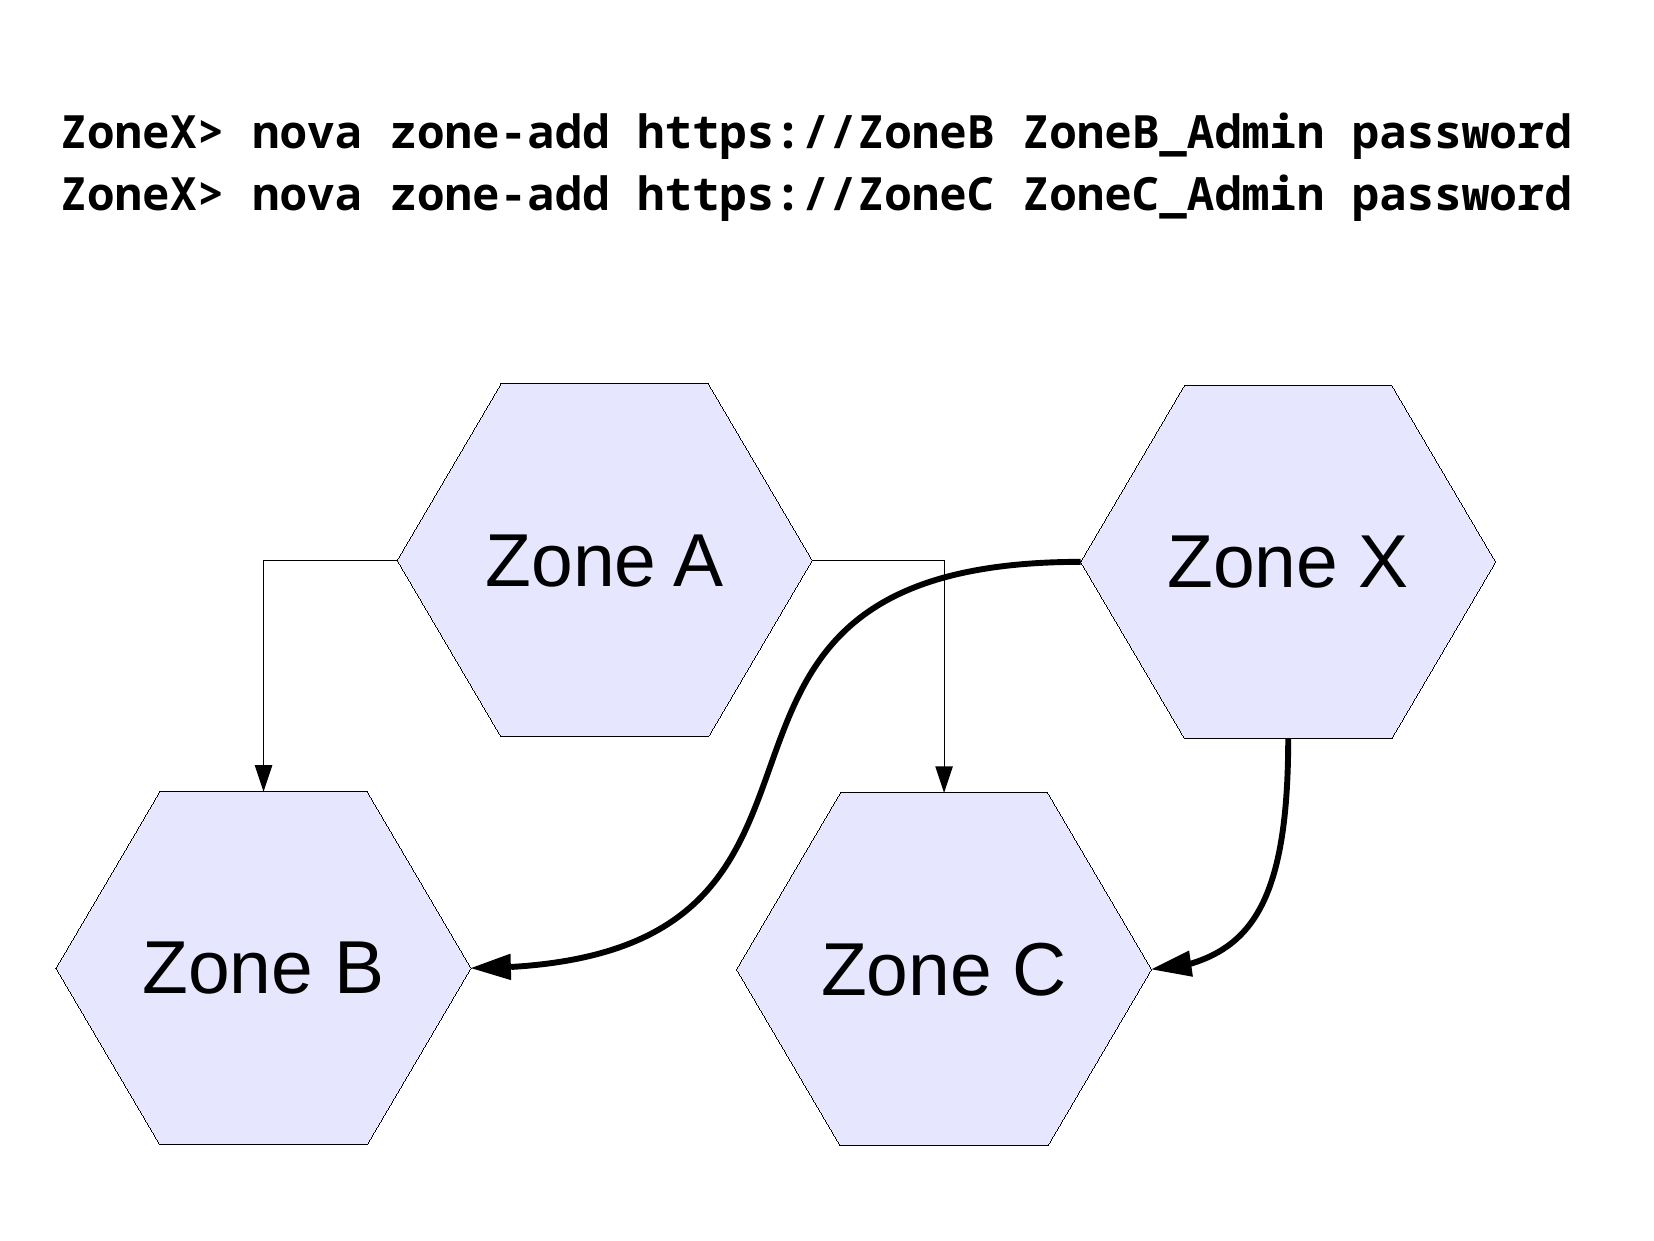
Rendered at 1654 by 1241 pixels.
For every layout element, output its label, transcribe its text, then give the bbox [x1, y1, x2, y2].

text_box ZoneX> nova zone-add https://ZoneB ZoneB_Admin password ZoneX> nova zone-add https://ZoneC ZoneC_Admin password [44, 91, 1587, 211]
text_box Zone B [55, 791, 471, 1145]
text_box Zone C [736, 792, 1152, 1146]
text_box Zone X [1081, 385, 1496, 739]
text_box Zone A [397, 383, 813, 737]
